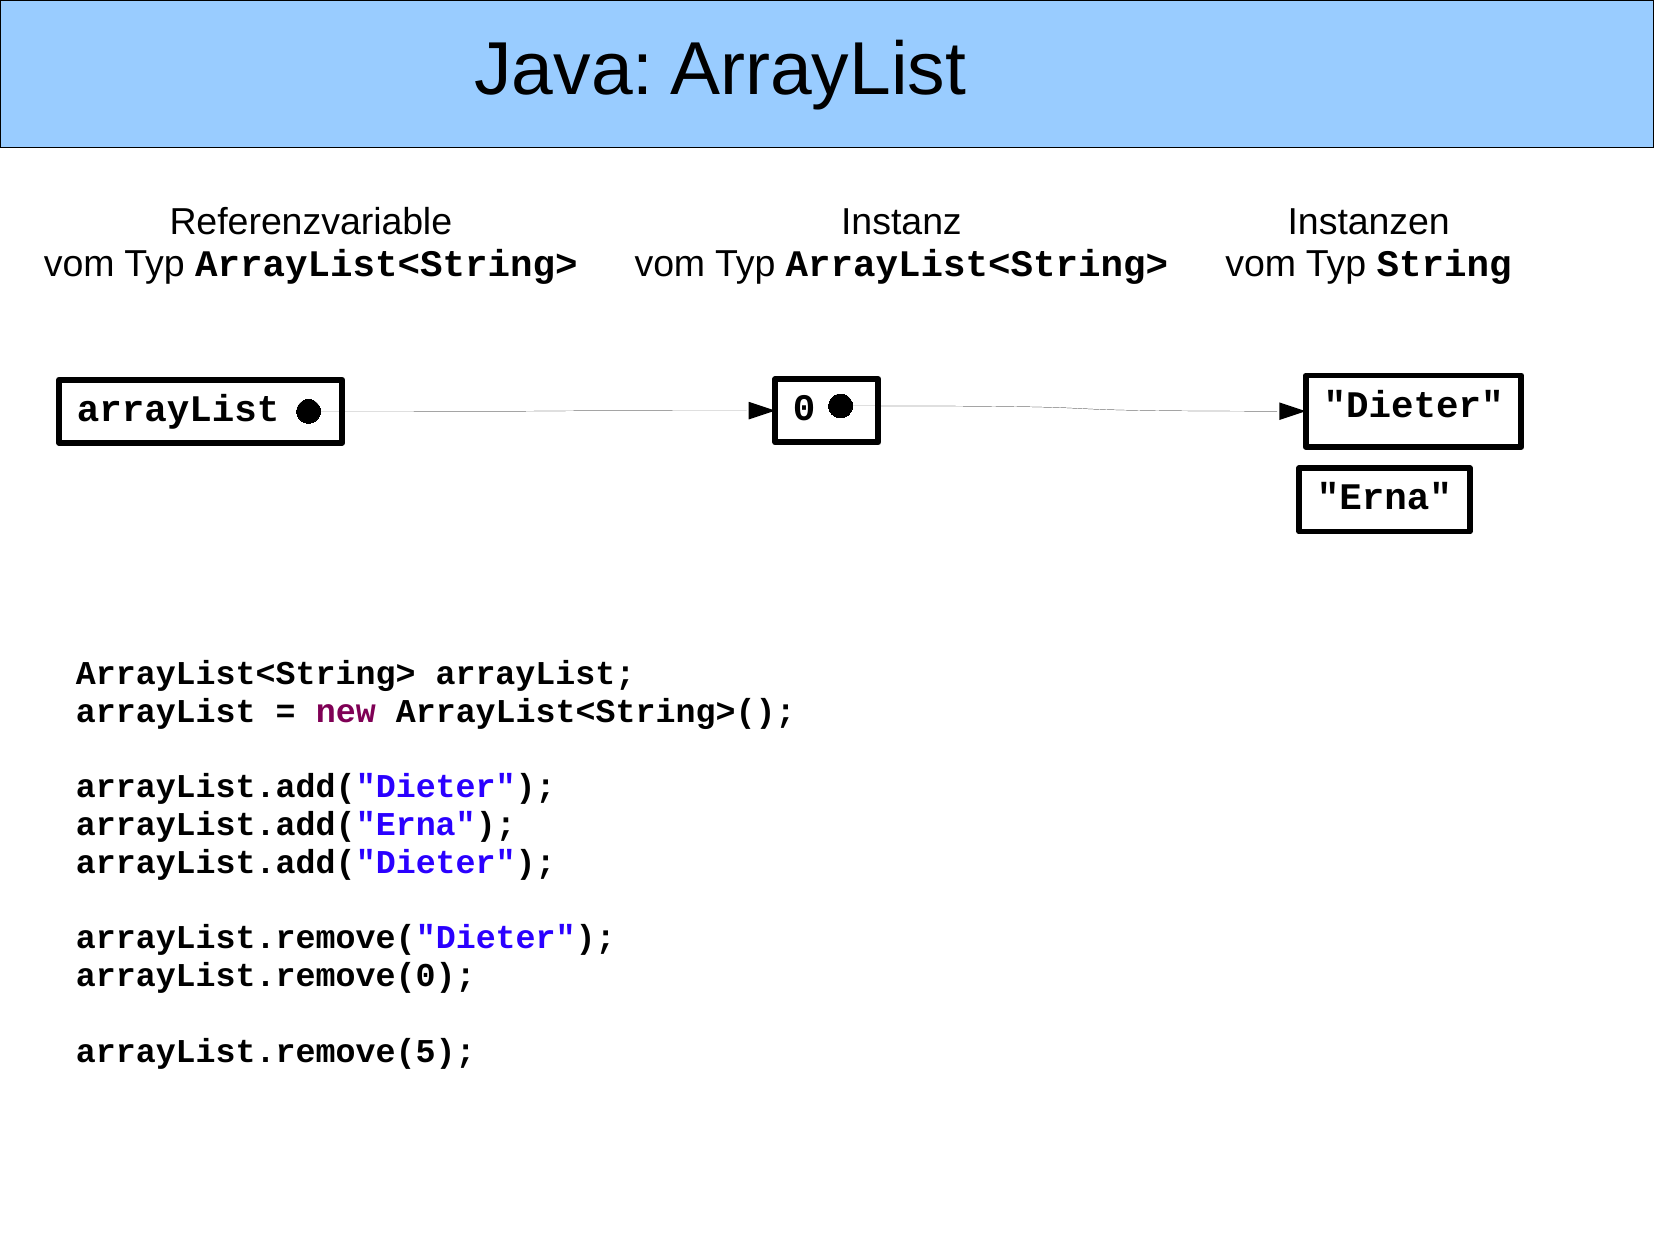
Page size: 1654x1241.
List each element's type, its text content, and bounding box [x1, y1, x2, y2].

text_box ArrayList<String> arrayList; arrayList = new ArrayList<String>(); arrayList.add("Dieter"); arrayList.add("Erna"); arrayList.add("Dieter"); arrayList.remove("Dieter"); arrayList.remove(0); arrayList.remove(5); [61, 649, 1131, 1152]
text_box Instanz vom Typ ArrayList<String> [619, 193, 1182, 296]
text_box "Erna" [1299, 468, 1470, 532]
text_box [0, 0, 1654, 148]
text_box arrayList [59, 379, 343, 443]
text_box 0 [775, 379, 879, 443]
text_box Java: ArrayList [459, 19, 982, 119]
text_box Referenzvariable vom Typ ArrayList<String> [29, 193, 591, 296]
text_box [828, 394, 853, 418]
text_box "Dieter" [1305, 375, 1522, 447]
text_box [296, 399, 321, 424]
text_box Instanzen vom Typ String [1210, 193, 1527, 296]
